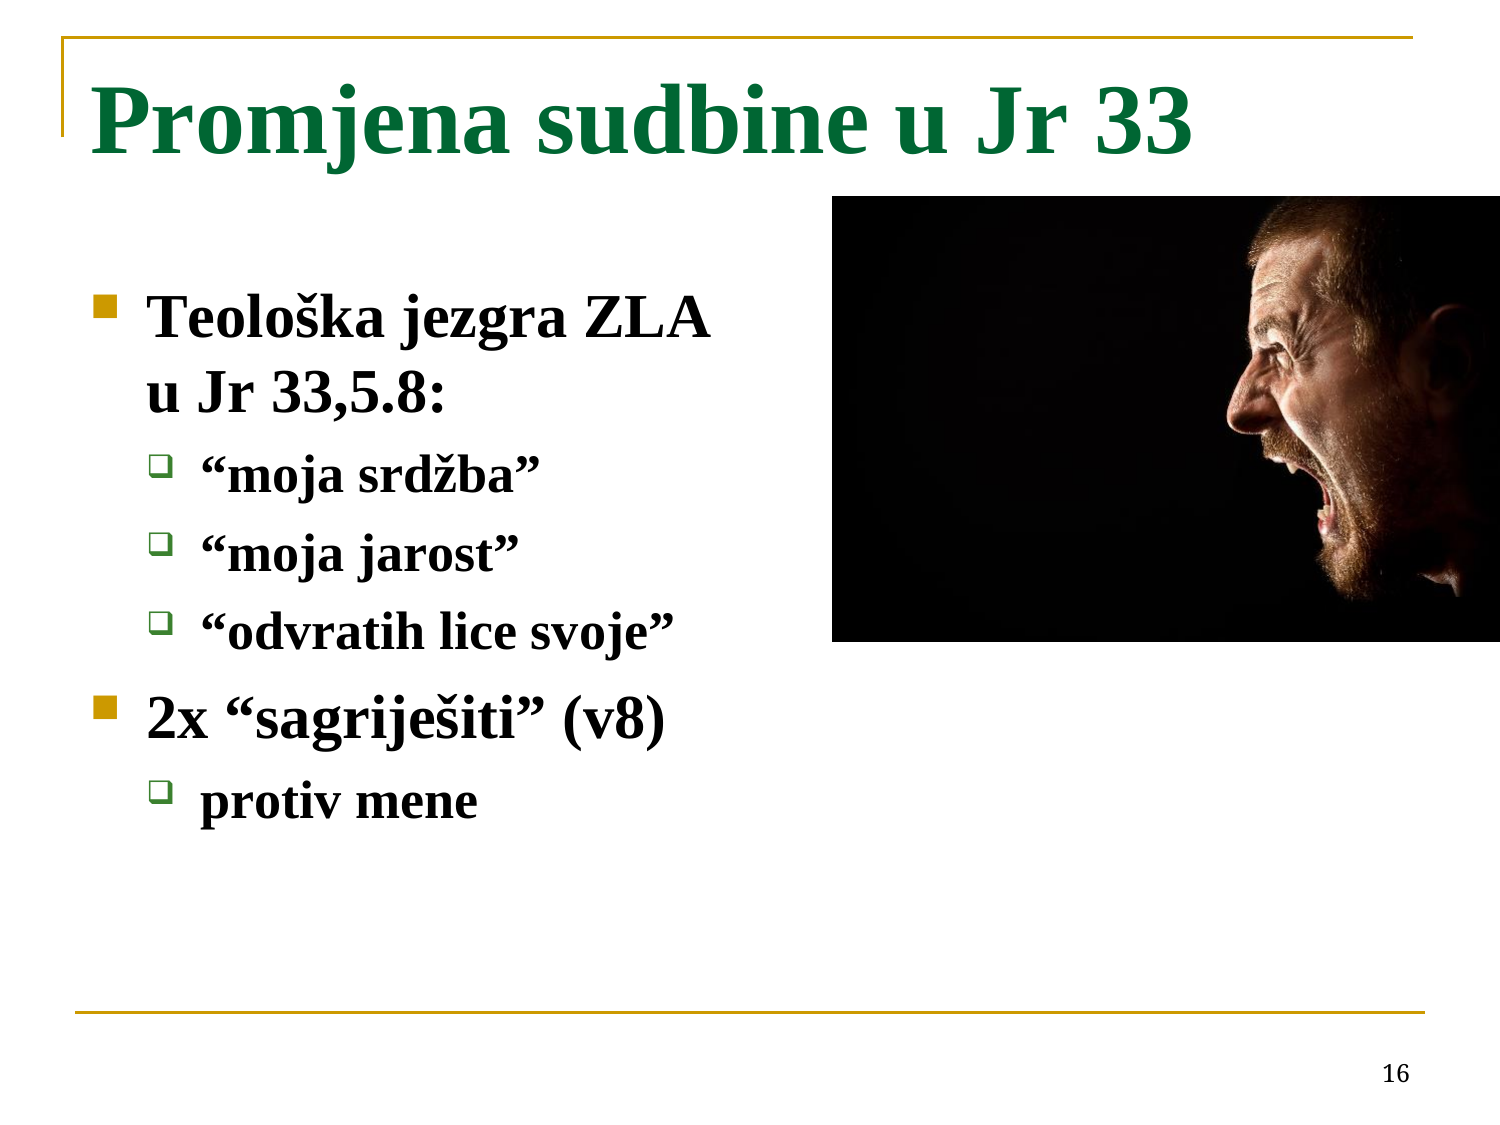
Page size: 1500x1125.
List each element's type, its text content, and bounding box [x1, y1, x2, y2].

picture [832, 196, 1500, 642]
text_box <number> [1074, 1024, 1426, 1100]
list Teološka jezgra ZLA u Jr 33,5.8: “moja srdžba” “moja jarost” “odvratih lice svoje” 2x “sagriješiti” (v8) protiv mene [75, 267, 1426, 1006]
title Promjena sudbine u Jr 33 [75, 45, 1426, 233]
